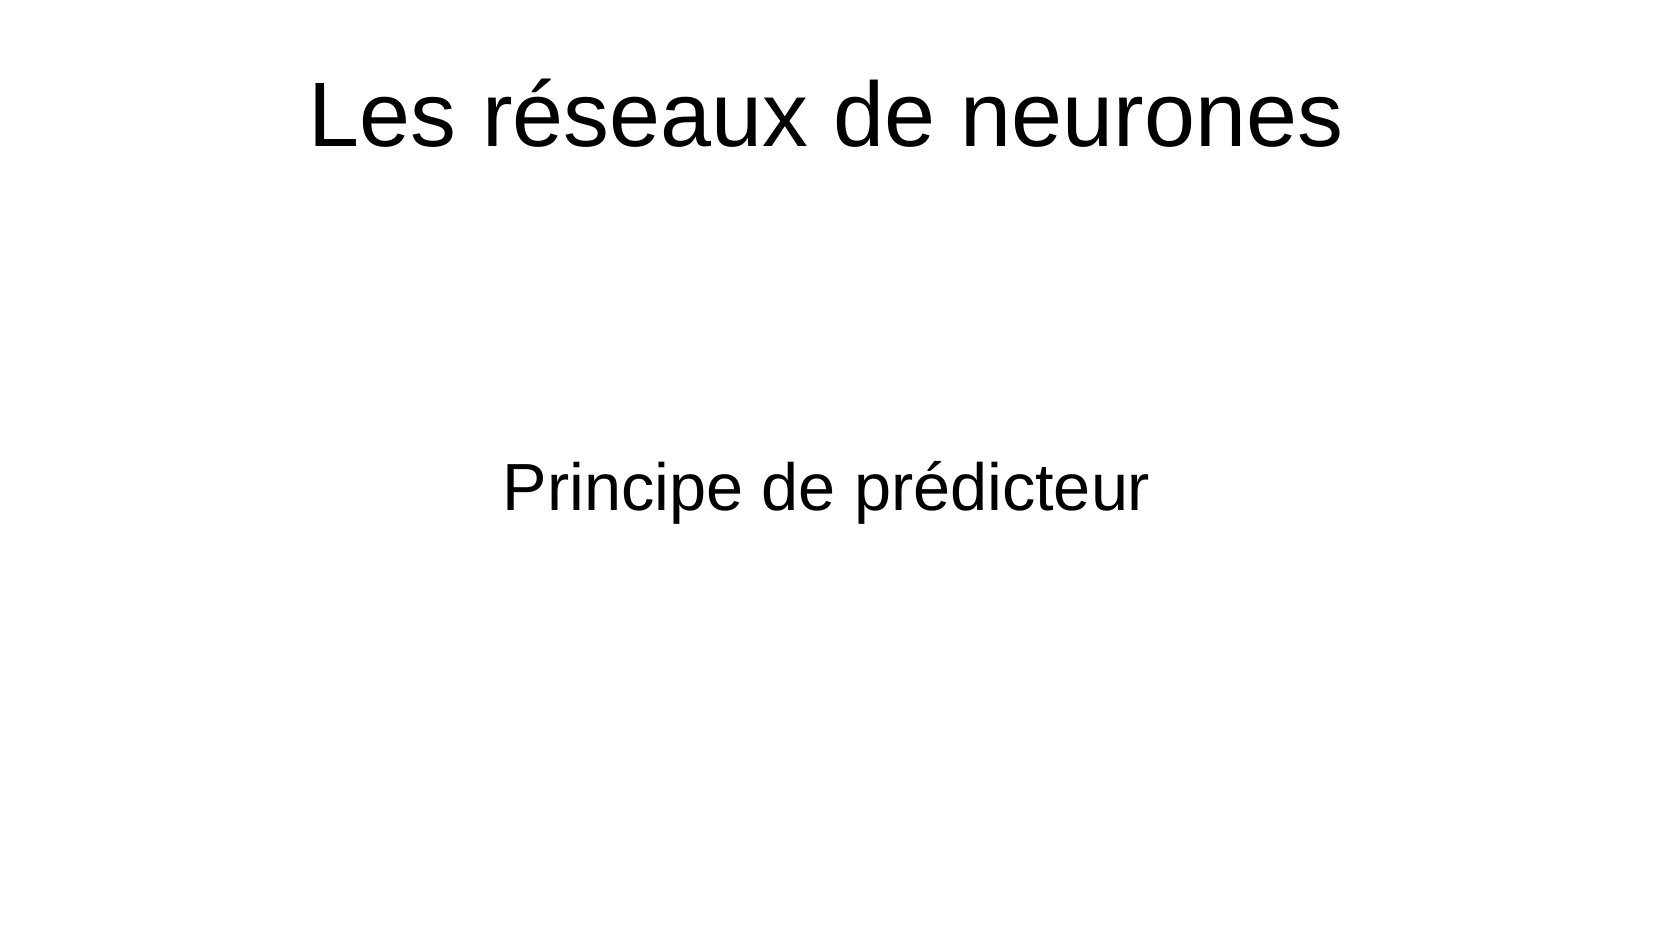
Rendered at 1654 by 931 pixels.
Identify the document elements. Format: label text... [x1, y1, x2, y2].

title Les réseaux de neurones [82, 37, 1571, 193]
subtitle Principe de prédicteur [82, 217, 1571, 758]
